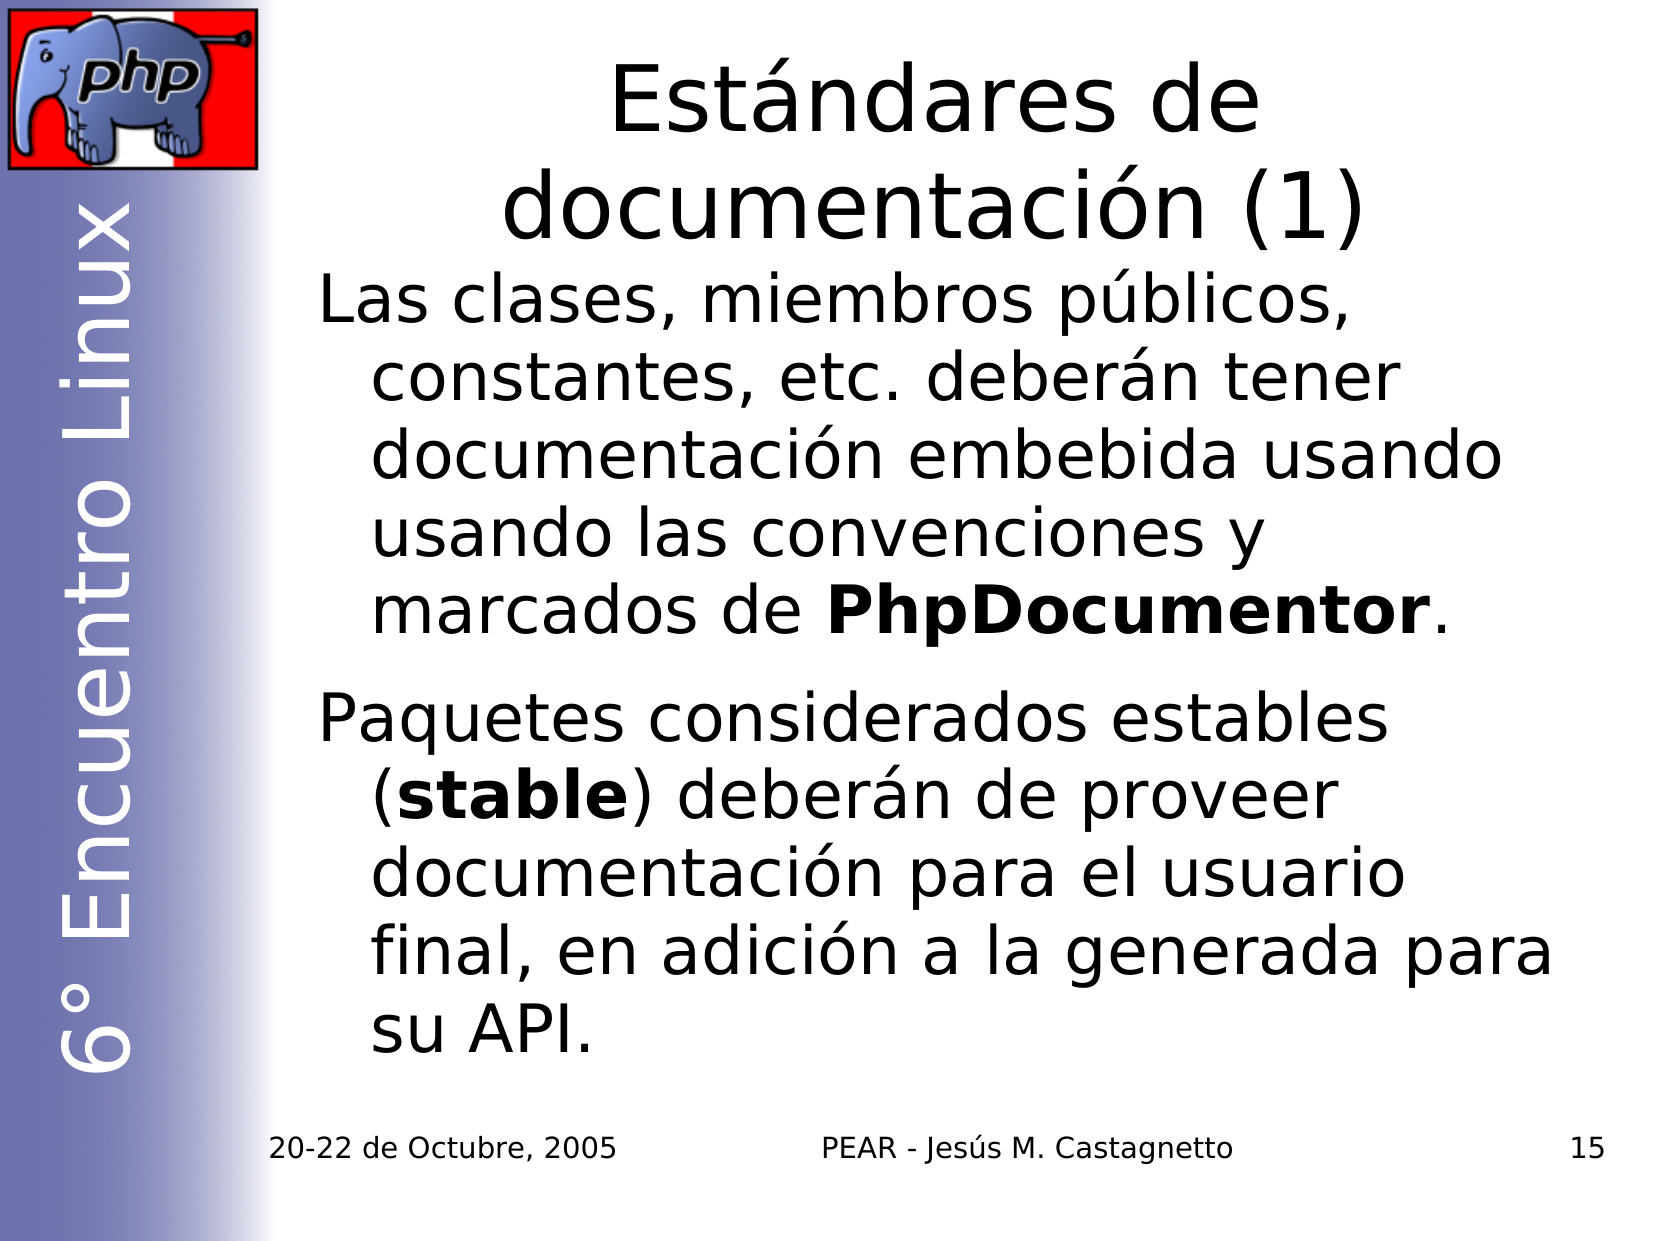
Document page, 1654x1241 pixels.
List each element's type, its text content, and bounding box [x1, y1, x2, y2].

picture [0, 0, 1654, 1241]
title Estándares de documentación (1) [300, 45, 1571, 260]
list Las clases, miembros públicos, constantes, etc. deberán tener documentación embebida usando usando las convenciones y marcados de PhpDocumentor. Paquetes considerados estables (stable) deberán de proveer documentación para el usuario final, en adición a la generada para su API. [300, 260, 1571, 1080]
